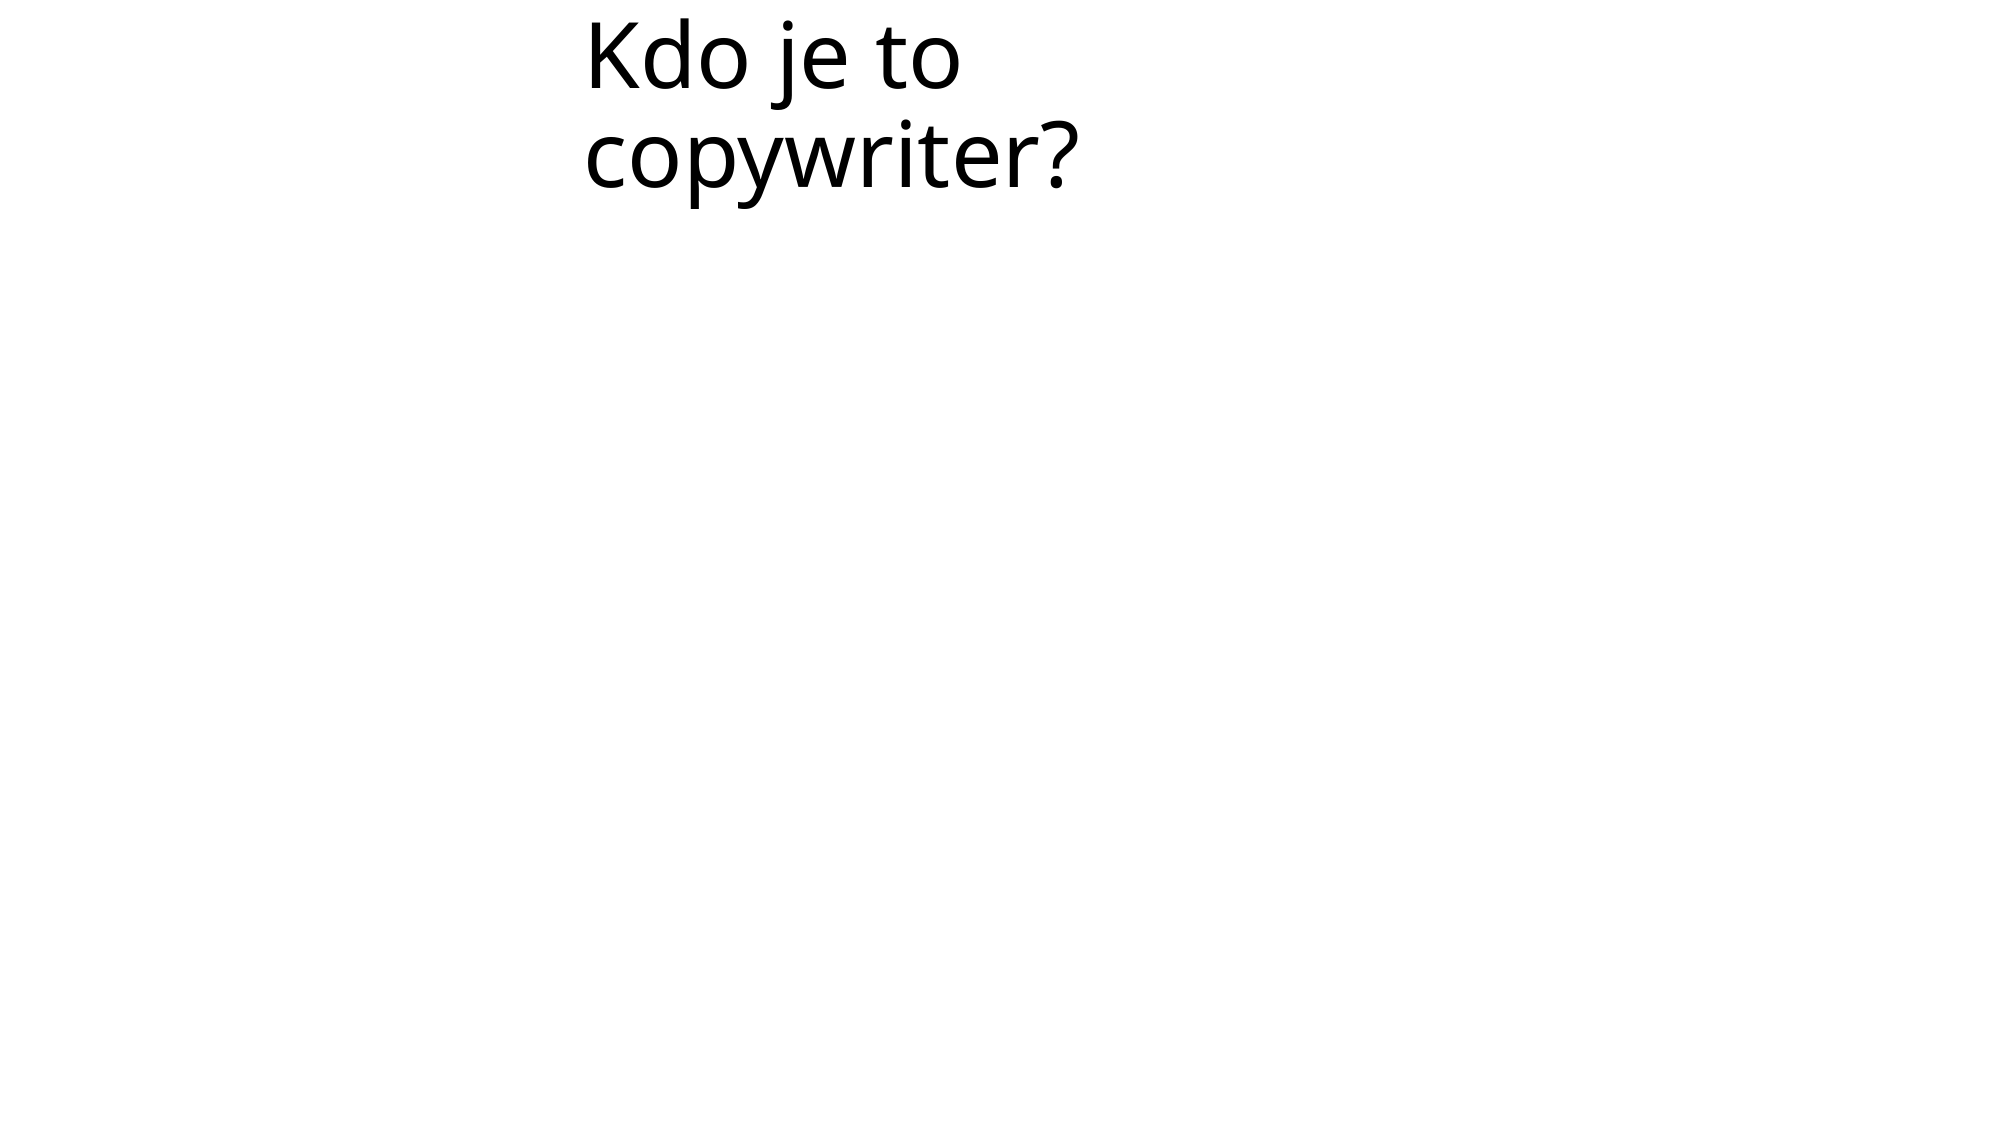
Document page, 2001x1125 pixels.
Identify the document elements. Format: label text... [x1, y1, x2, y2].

title Kdo je to copywriter? [568, 0, 1432, 218]
